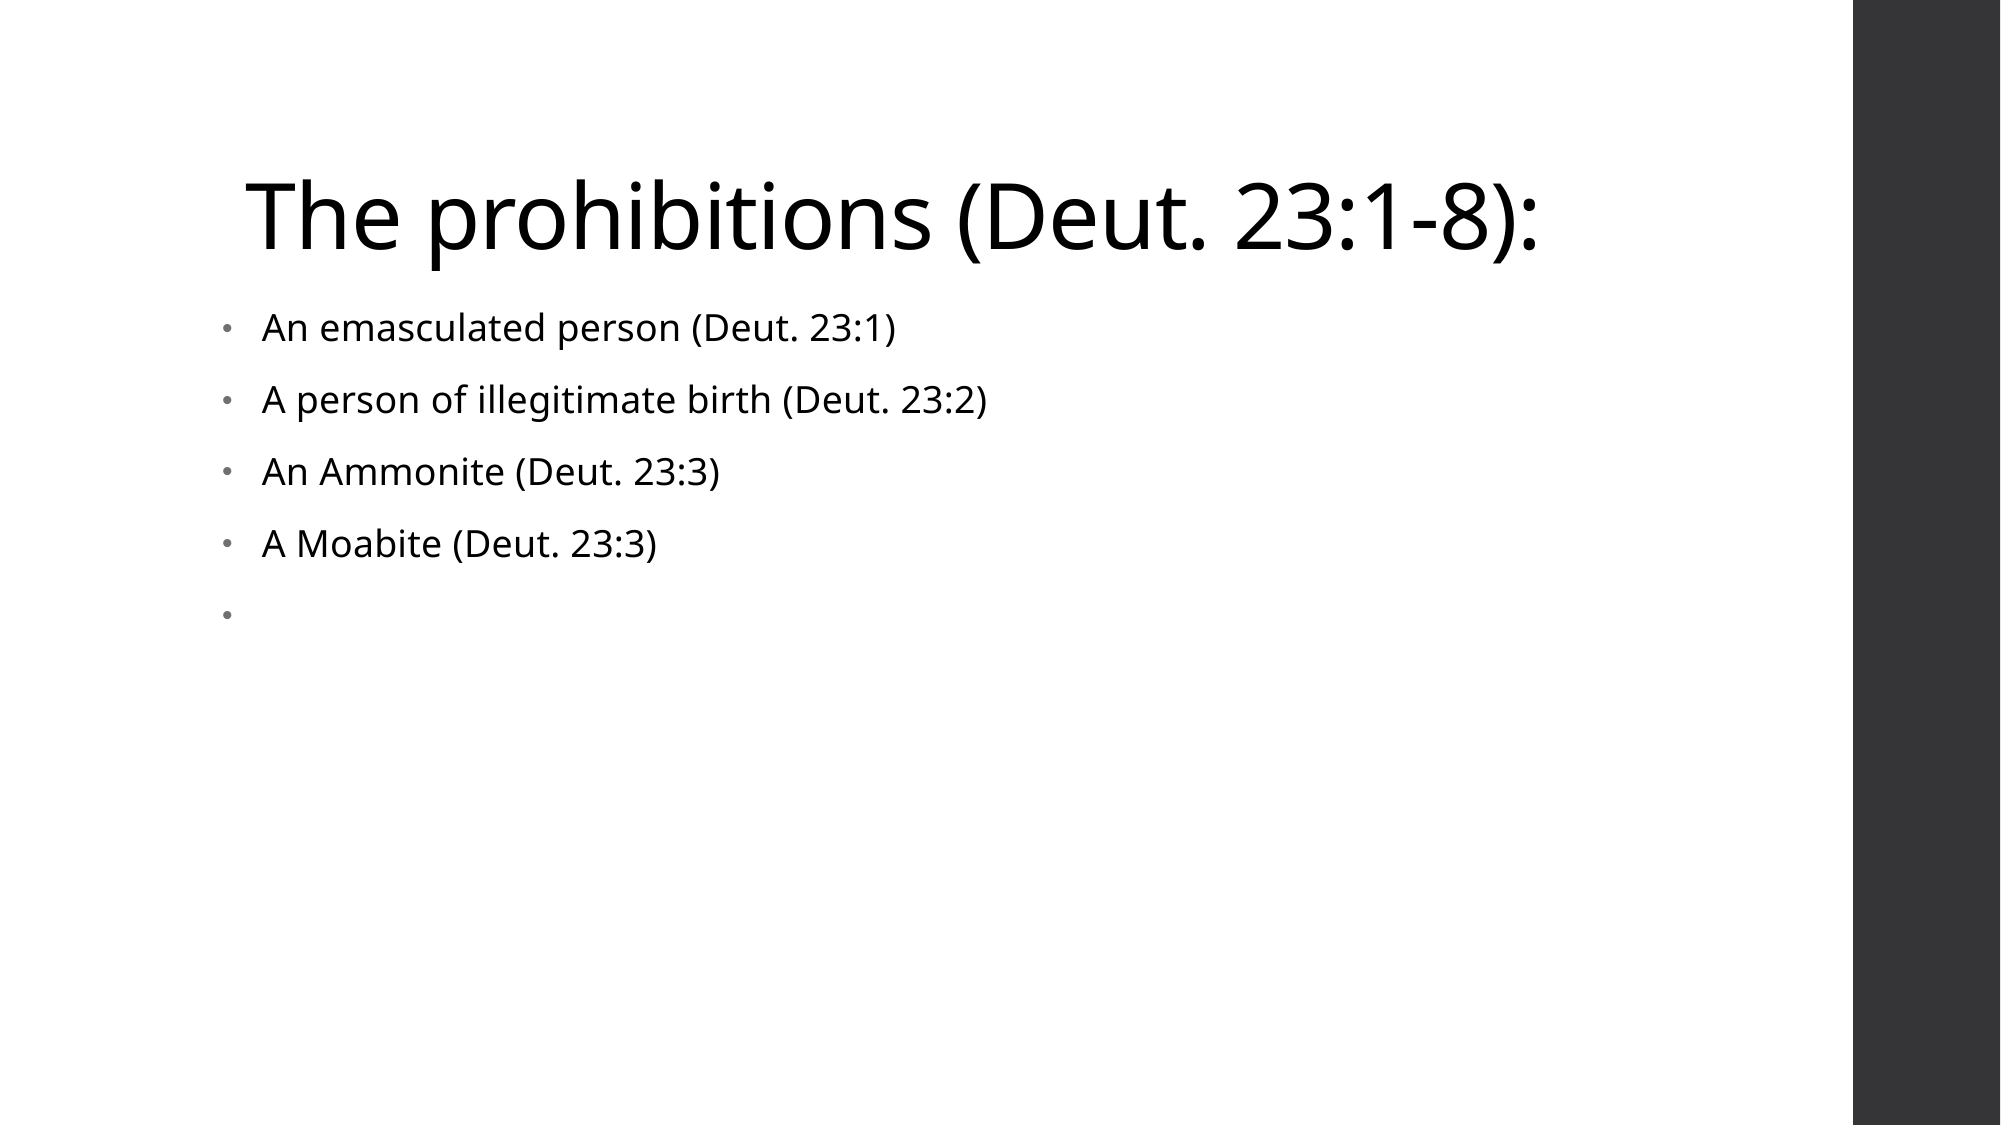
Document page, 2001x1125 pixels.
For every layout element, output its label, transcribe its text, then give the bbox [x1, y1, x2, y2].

list An emasculated person (Deut. 23:1) A person of illegitimate birth (Deut. 23:2) An Ammonite (Deut. 23:3) A Moabite (Deut. 23:3) [206, 299, 1617, 1014]
title The prohibitions (Deut. 23:1-8): [206, 60, 1797, 278]
